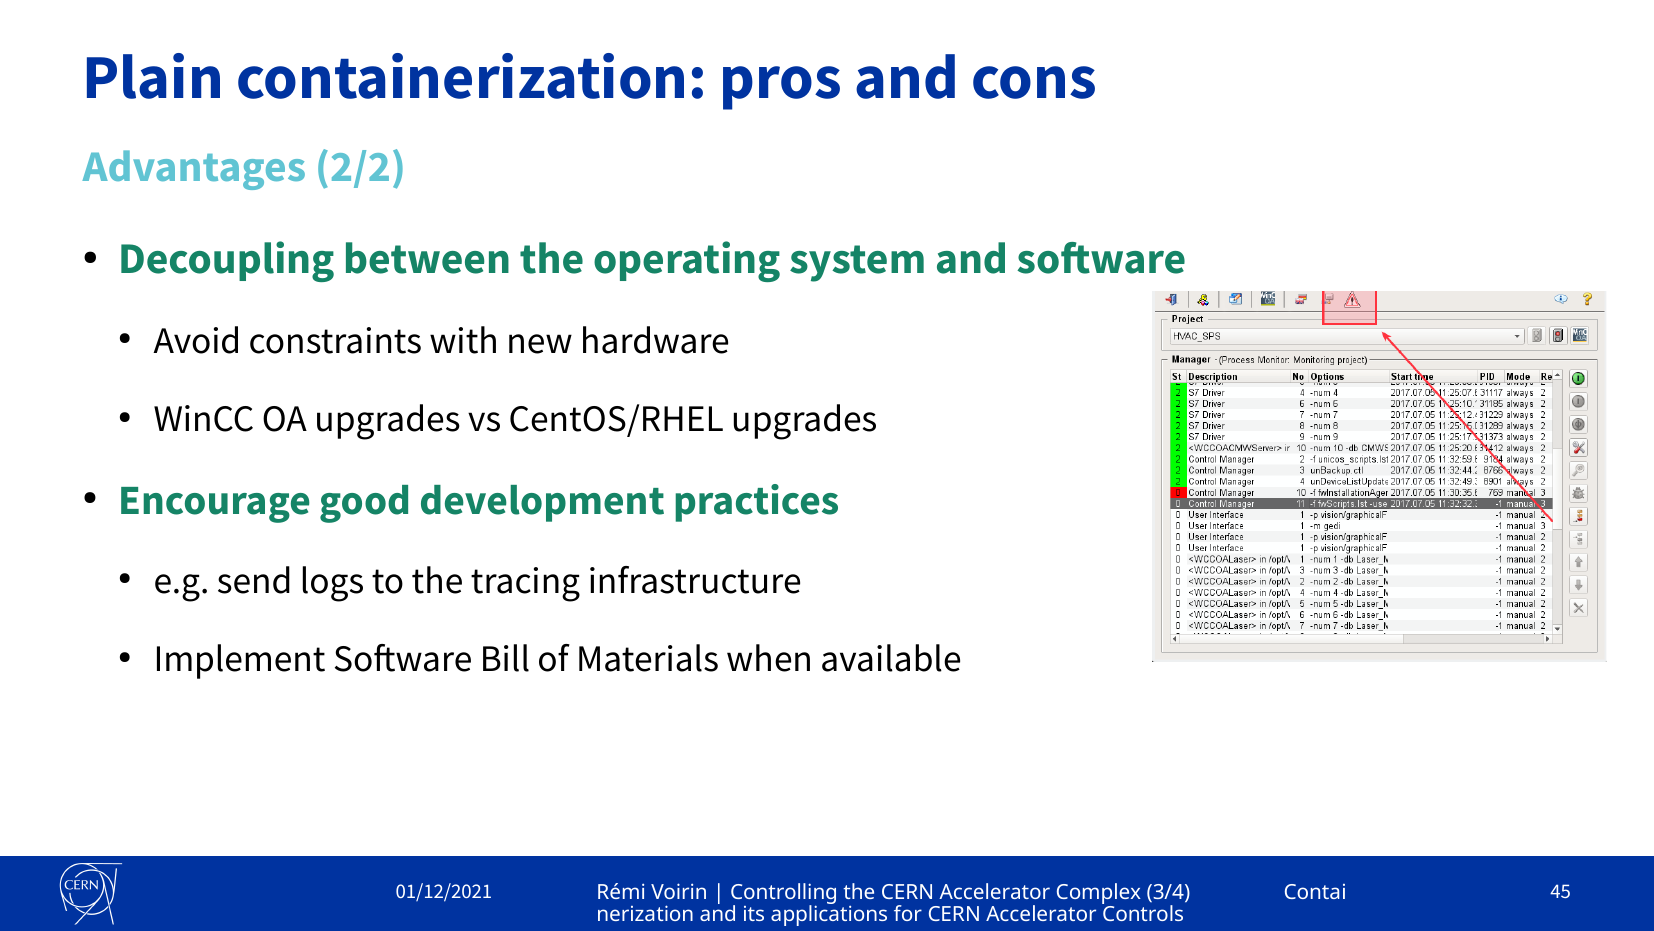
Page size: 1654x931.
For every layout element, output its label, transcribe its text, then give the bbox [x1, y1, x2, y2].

picture [56, 859, 127, 928]
title Plain containerization: pros and cons [82, 37, 1571, 193]
list Advantages (2/2) Decoupling between the operating system and software Avoid constraints with new hardware WinCC OA upgrades vs CentOS/RHEL upgrades Encourage good development practices e.g. send logs to the tracing infrastructure Implement Software Bill of Materials when available [82, 129, 1524, 839]
picture [1152, 291, 1607, 662]
